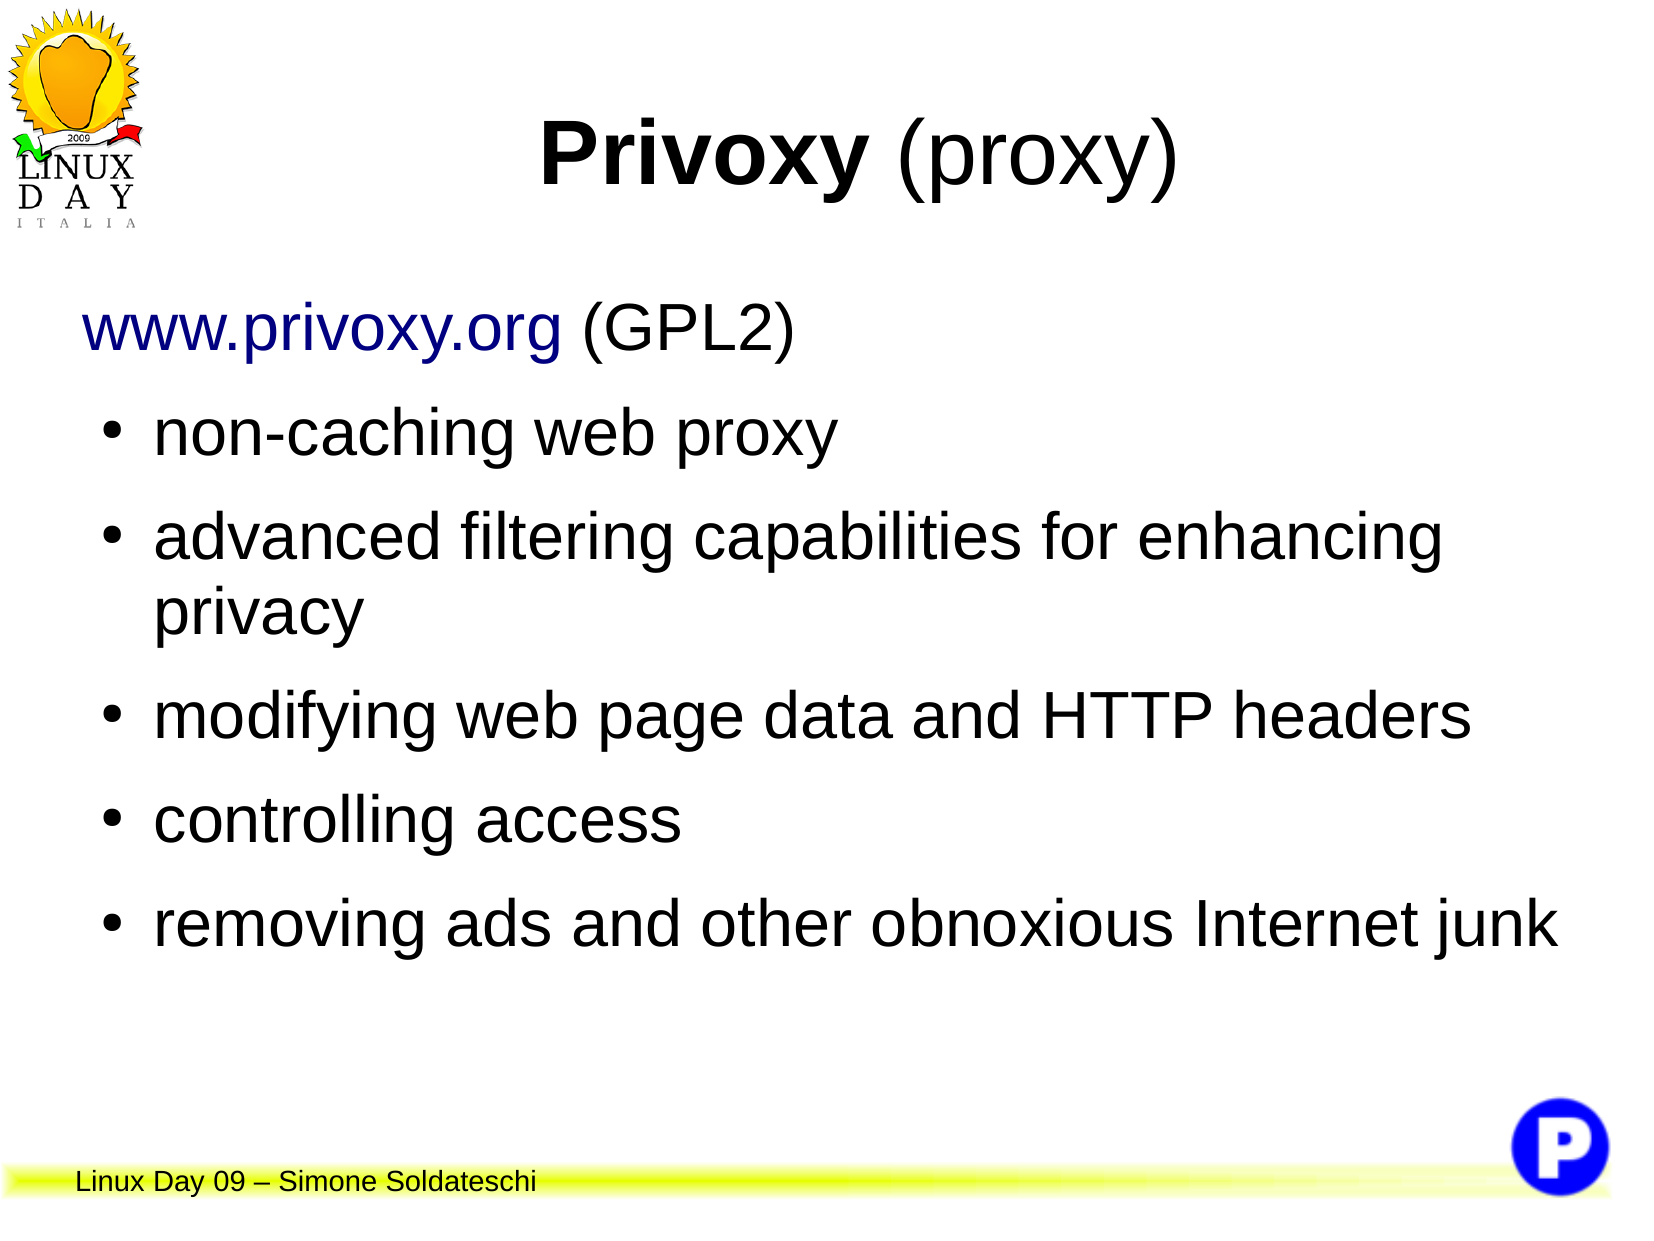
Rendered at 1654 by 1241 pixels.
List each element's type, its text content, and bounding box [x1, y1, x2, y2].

picture [0, 0, 151, 235]
title Privoxy (proxy) [150, 49, 1571, 257]
list www.privoxy.org (GPL2) non-caching web proxy advanced filtering capabilities for enhancing privacy modifying web page data and HTTP headers controlling access removing ads and other obnoxious Internet junk [82, 290, 1571, 1109]
picture [1508, 1095, 1613, 1201]
